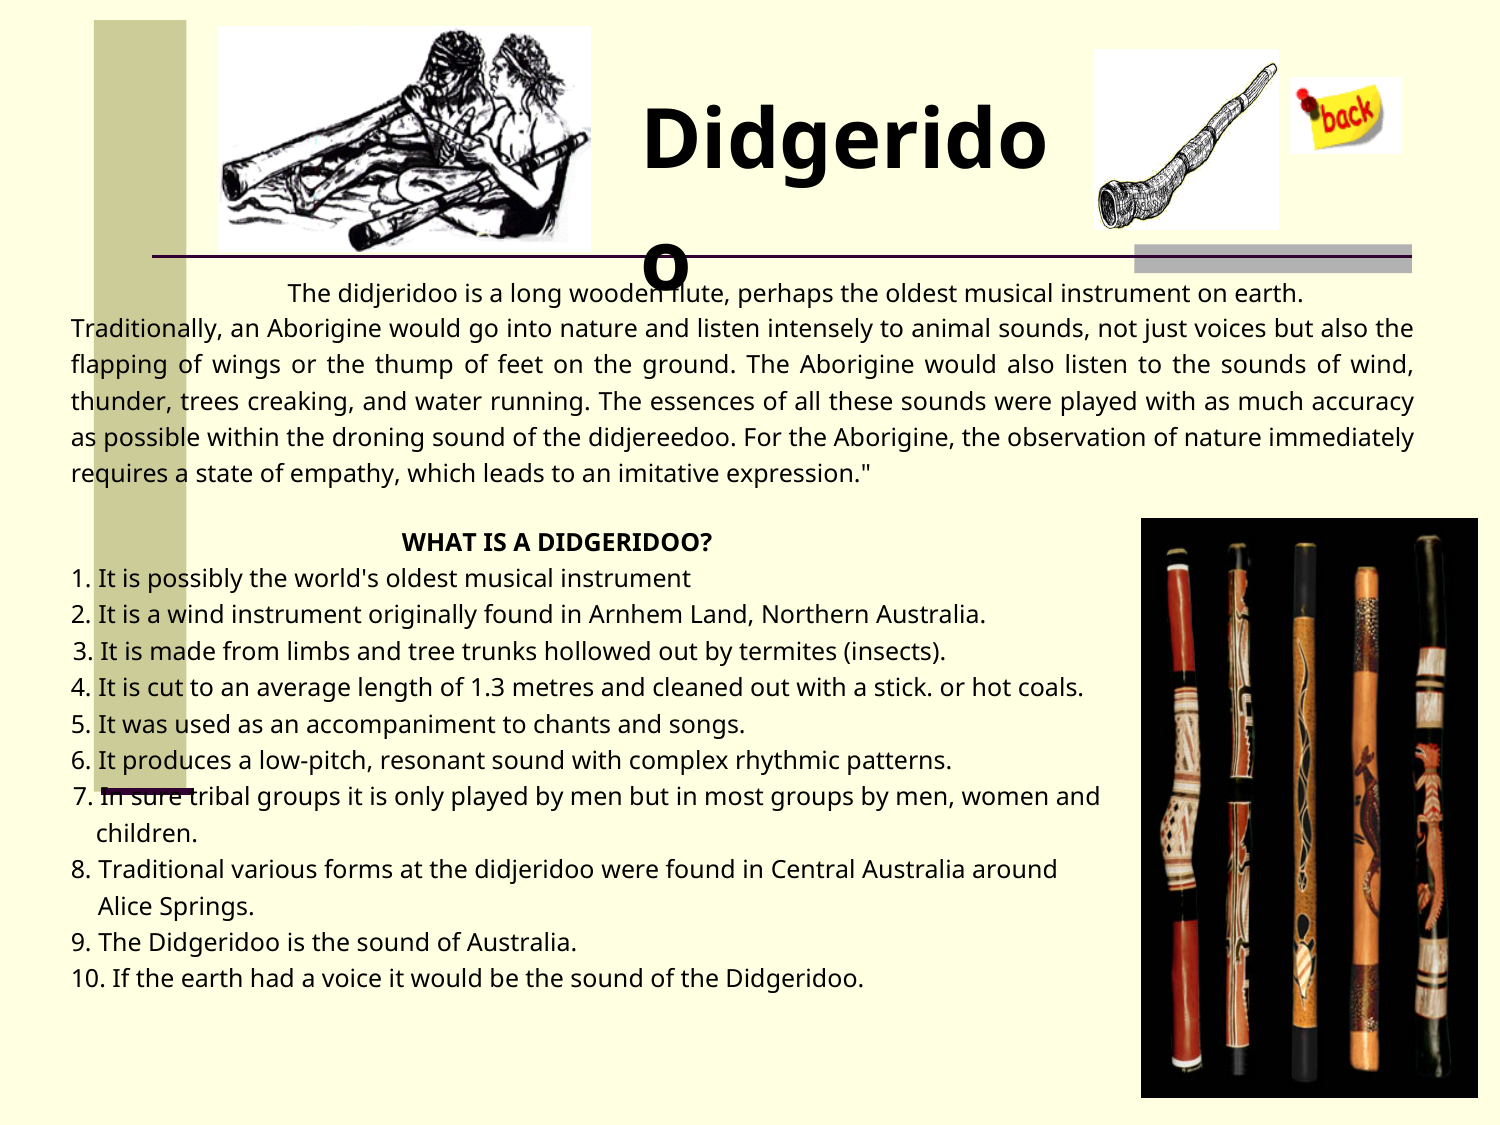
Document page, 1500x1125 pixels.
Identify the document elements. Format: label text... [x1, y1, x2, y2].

text_box Traditionally, an Aborigine would go into nature and listen intensely to animal sounds, not just voices but also the flapping of wings or the thump of feet on the ground. The Aborigine would also listen to the sounds of wind, thunder, trees creaking, and water running. The essences of all these sounds were played with as much accuracy as possible within the droning sound of the didjereedoo. For the Aborigine, the observation of nature immediately requires a state of empathy, which leads to an imitative expression." [70, 308, 1417, 594]
picture [1141, 518, 1478, 1098]
picture [1290, 77, 1402, 154]
picture [1094, 49, 1279, 230]
text_box WHAT IS A DIDGERIDOO? 1. It is possibly the world's oldest musical instrument 2. It is a wind instrument originally found in Arnhem Land, Northern Australia. 3. It is made from limbs and tree trunks hollowed out by termites (insects). 4. It is cut to an average length of 1.3 metres and cleaned out with a stick. or hot coals. 5. It was used as an accompaniment to chants and songs. 6. It produces a low-pitch, resonant sound with complex rhythmic patterns. 7. In sure tribal groups it is only played by men but in most groups by men, women and children. 8. Traditional various forms at the didjeridoo were found in Central Australia around Alice Springs. 9. The Didgeridoo is the sound of Australia. 10. If the earth had a voice it would be the sound of the Didgeridoo. [70, 594, 1117, 1014]
text_box Didgeridoo [640, 71, 1079, 189]
text_box The didjeridoo is a long wooden flute, perhaps the oldest musical instrument on earth. [266, 272, 1334, 308]
picture [218, 26, 591, 252]
